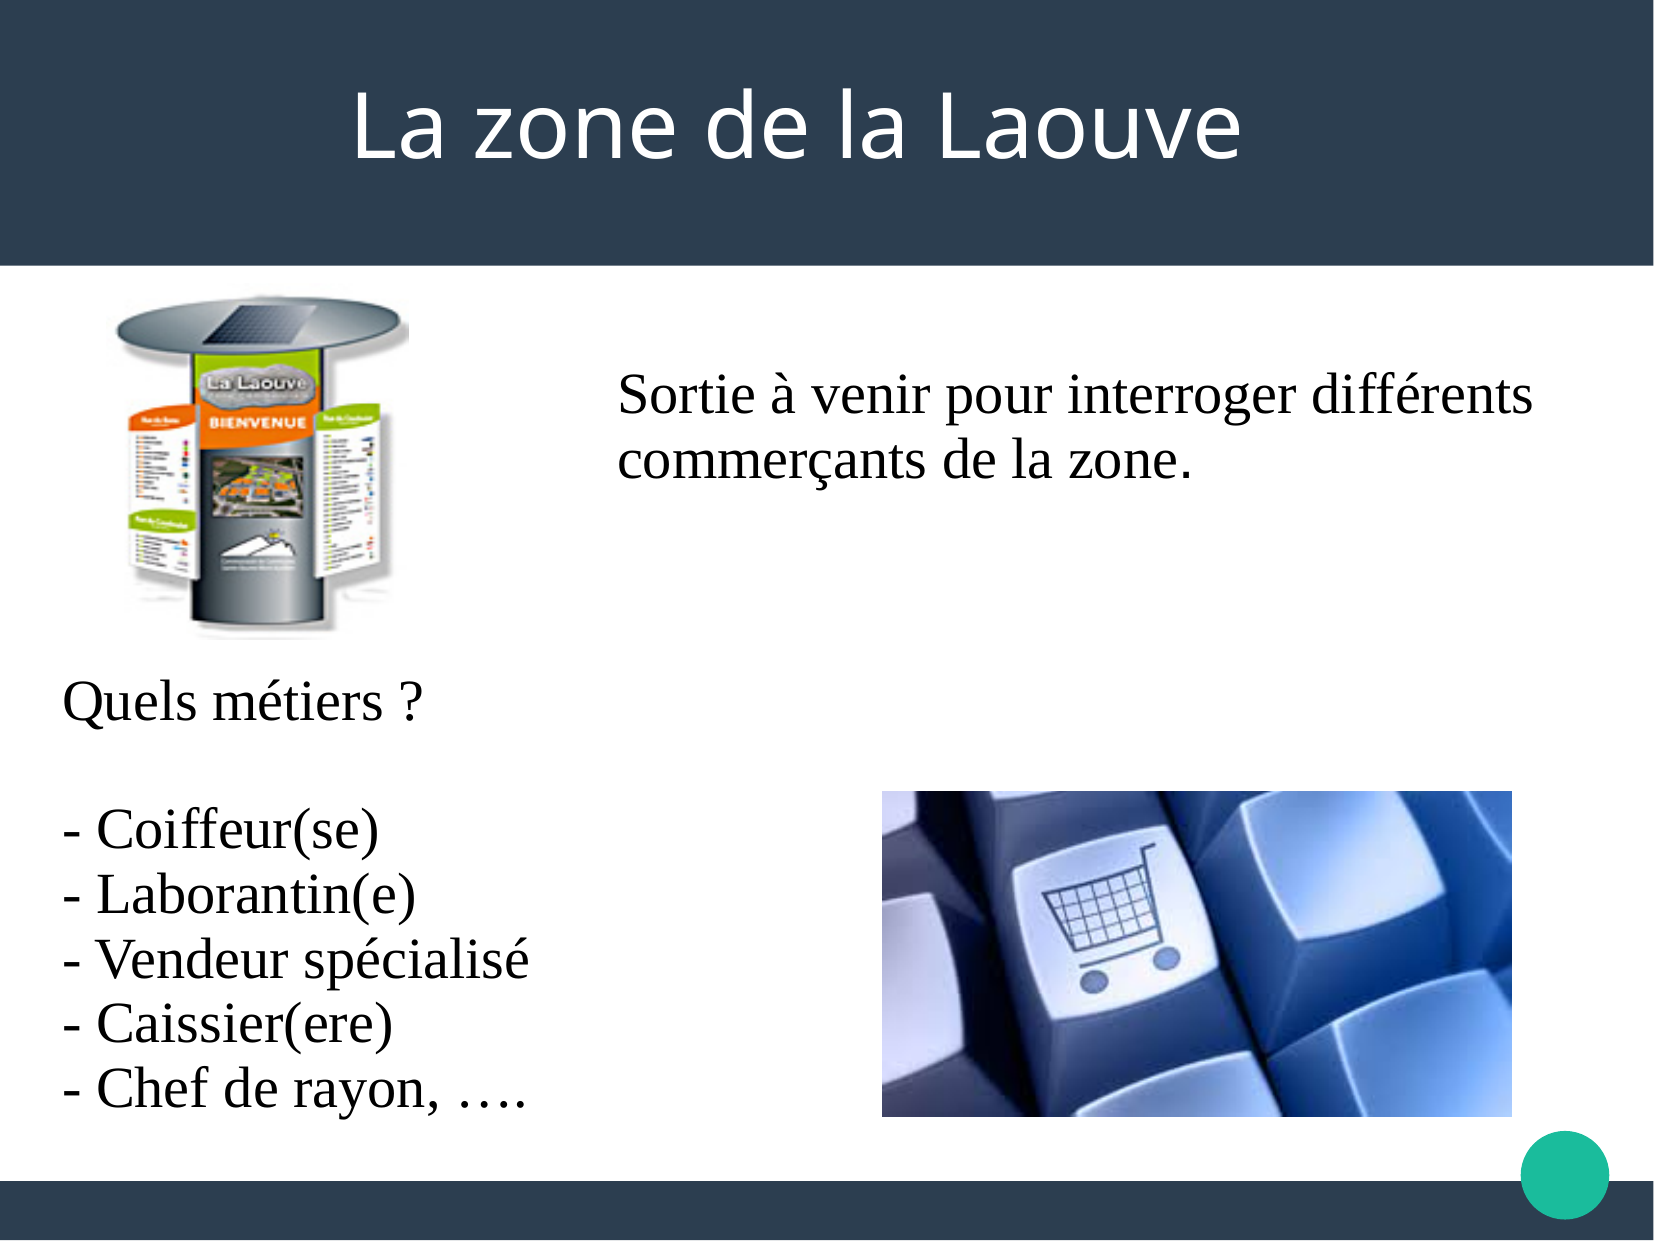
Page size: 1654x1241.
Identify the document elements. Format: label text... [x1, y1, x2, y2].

picture [106, 283, 409, 640]
text_box Sortie à venir pour interroger différents commerçants de la zone. [602, 354, 1595, 567]
text_box Quels métiers ? - Coiffeur(se) - Laborantin(e) - Vendeur spécialisé - Caissier(ere) - Chef de rayon, …. [47, 660, 780, 1200]
picture [882, 791, 1512, 1117]
text_box La zone de la Laouve [23, 53, 1595, 213]
